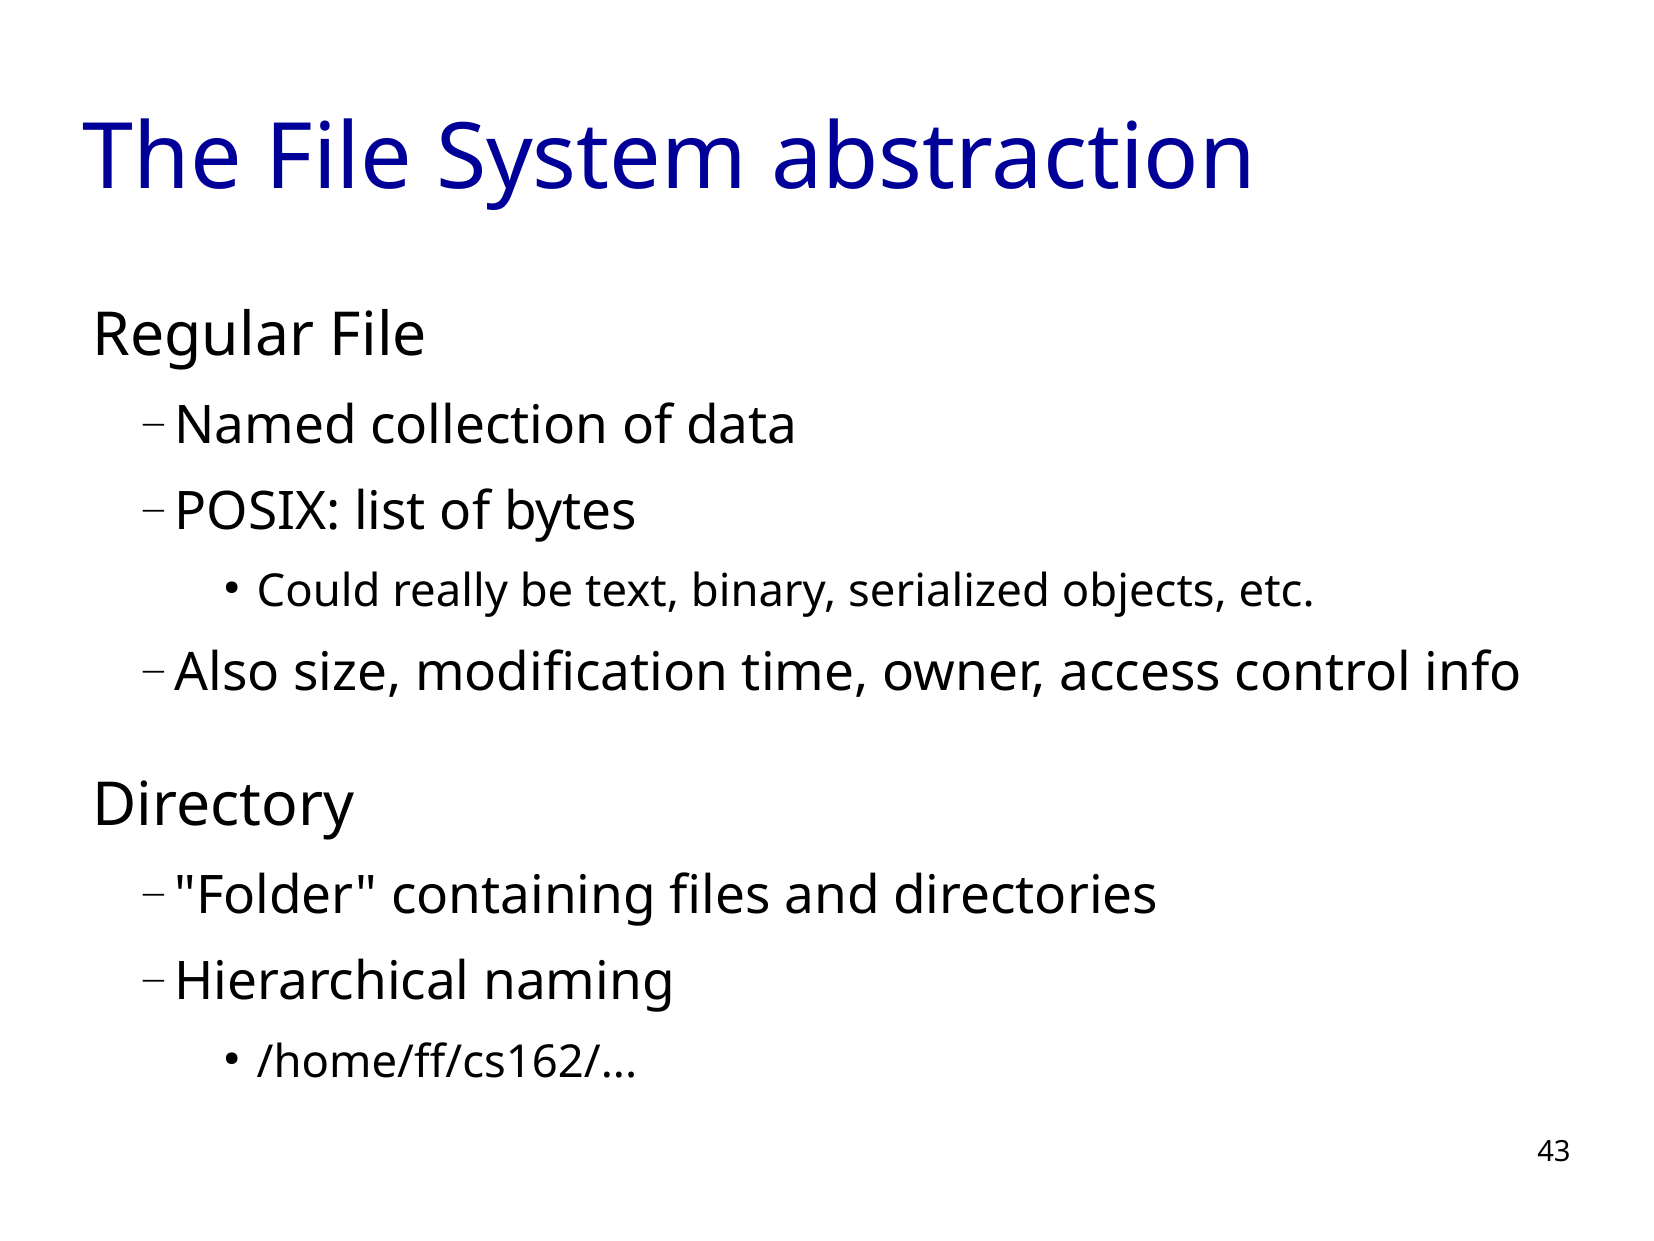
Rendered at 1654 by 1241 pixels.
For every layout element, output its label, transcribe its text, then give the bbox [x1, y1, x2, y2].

title The File System abstraction [82, 49, 1571, 257]
list Regular File Named collection of data POSIX: list of bytes Could really be text, binary, serialized objects, etc. Also size, modification time, owner, access control info Directory "Folder" containing files and directories Hierarchical naming /home/ff/cs162/... [60, 290, 1571, 1096]
